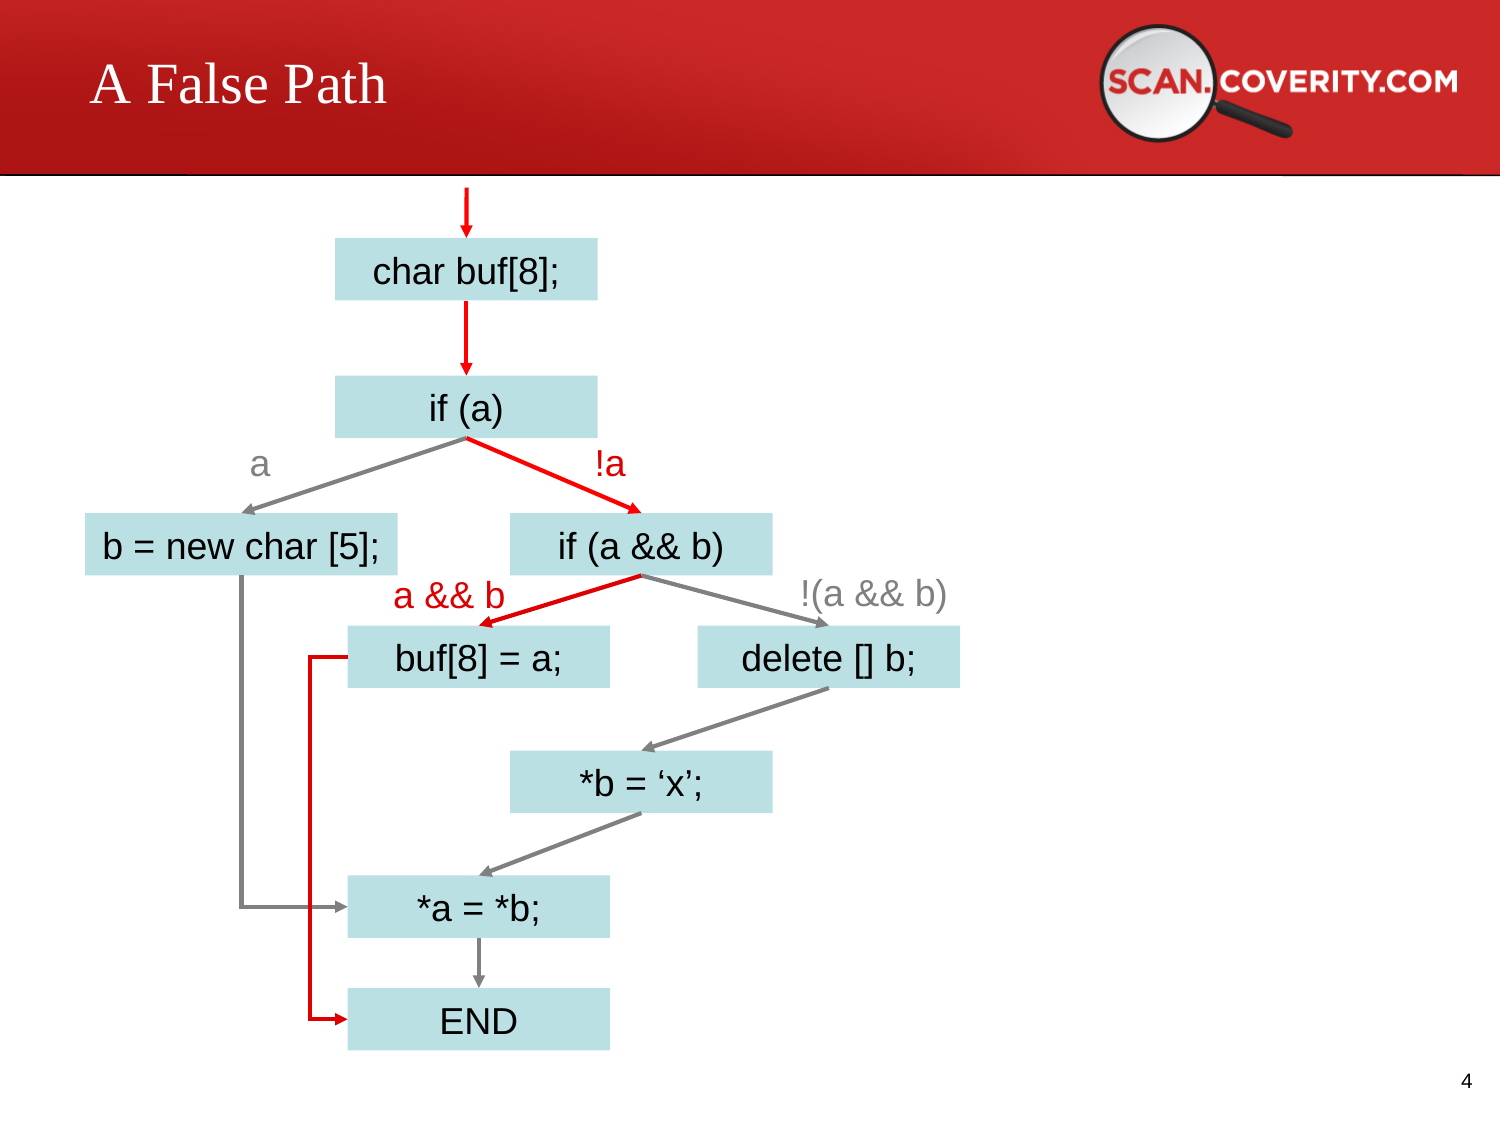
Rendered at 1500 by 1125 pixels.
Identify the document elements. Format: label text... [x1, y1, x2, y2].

text_box b = new char [5]; [85, 513, 398, 576]
text_box char buf[8]; [335, 237, 598, 301]
text_box buf[8] = a; [347, 625, 611, 688]
text_box !(a && b)‏ [785, 560, 963, 622]
text_box *a = *b; [347, 875, 611, 938]
title A False Path [75, 24, 1126, 143]
text_box if (a && b)‏ [510, 513, 773, 576]
text_box a && b [378, 562, 521, 624]
text_box *b = ‘x’; [510, 750, 773, 814]
text_box if (a)‏ [335, 375, 598, 439]
text_box END [347, 987, 611, 1051]
text_box a [234, 431, 286, 492]
picture [0, 0, 1500, 174]
text_box delete [] b; [697, 625, 961, 688]
text_box !a [579, 431, 641, 492]
